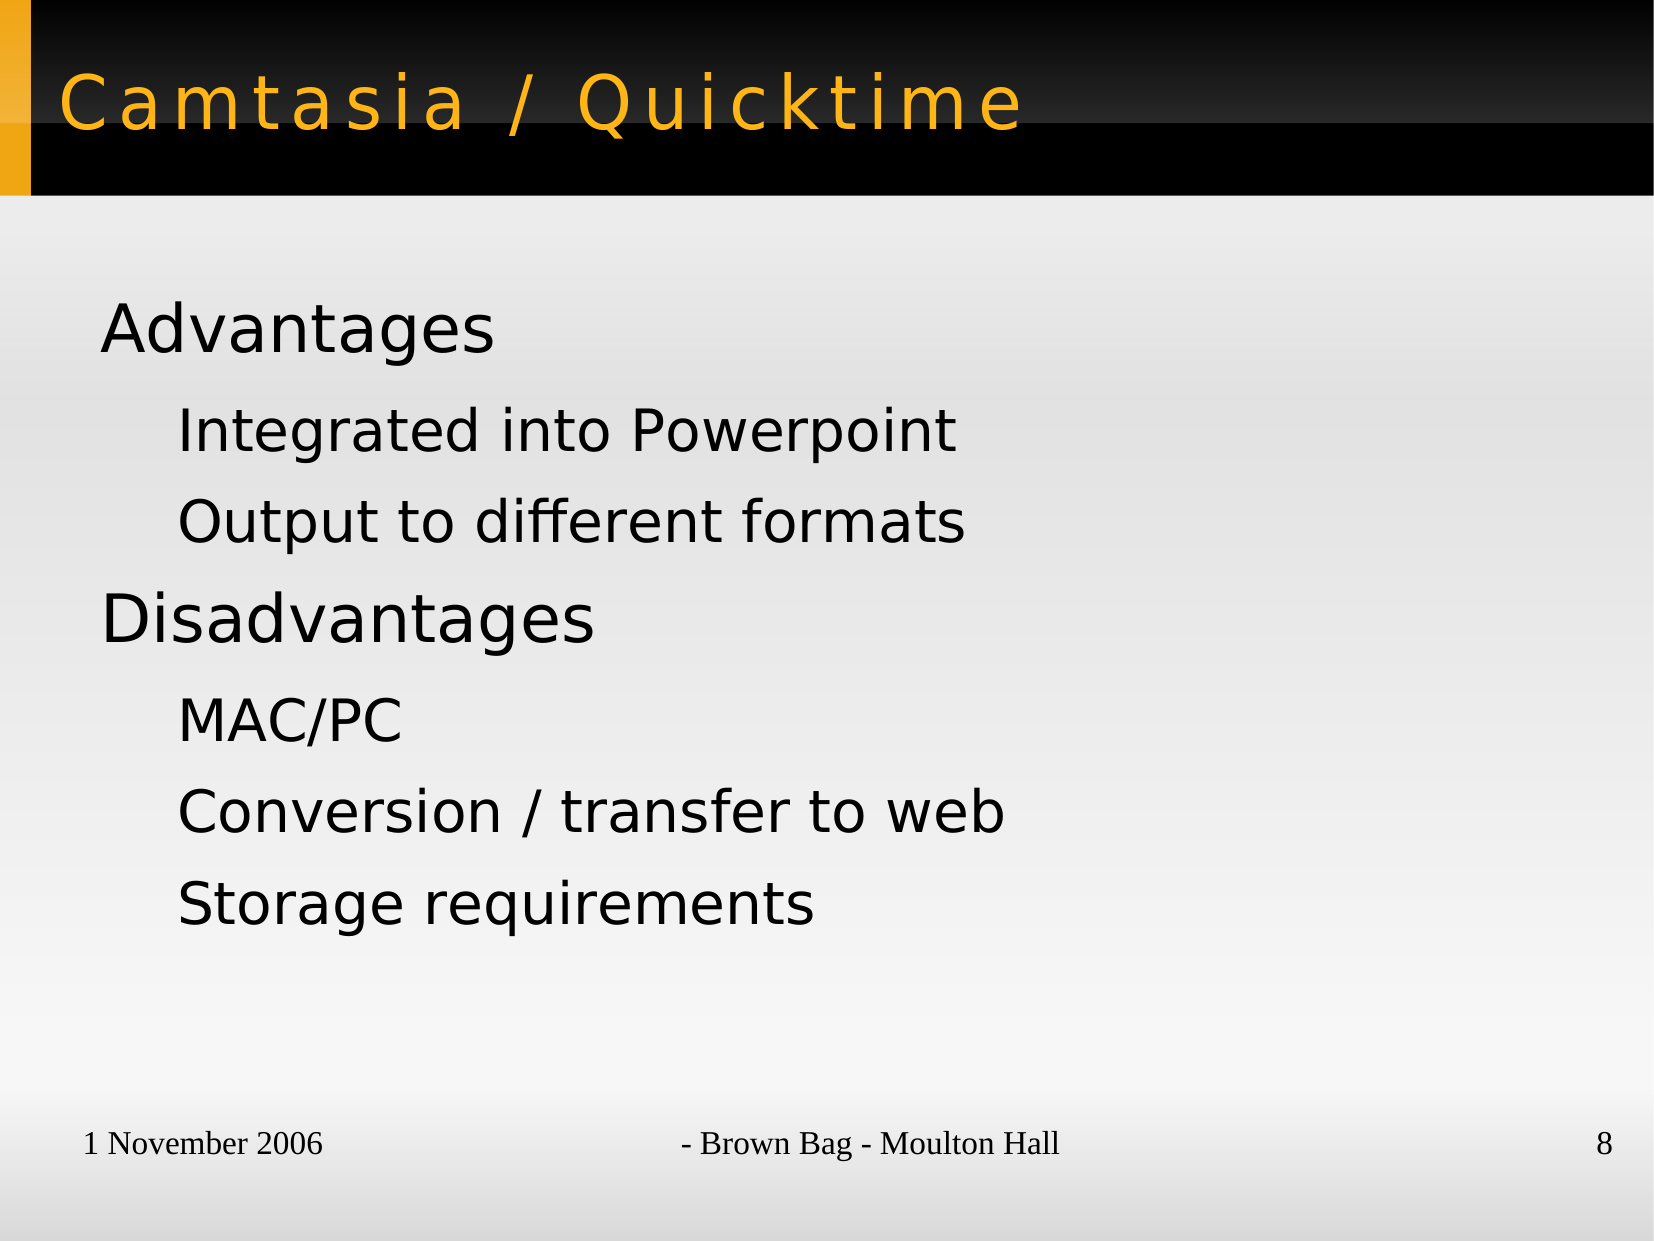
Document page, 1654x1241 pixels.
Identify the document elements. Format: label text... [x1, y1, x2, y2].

picture [0, 0, 1654, 1241]
title Camtasia / Quicktime [59, 29, 1270, 178]
list Advantages Integrated into Powerpoint Output to different formats Disadvantages MAC/PC Conversion / transfer to web Storage requirements [82, 290, 1571, 1109]
